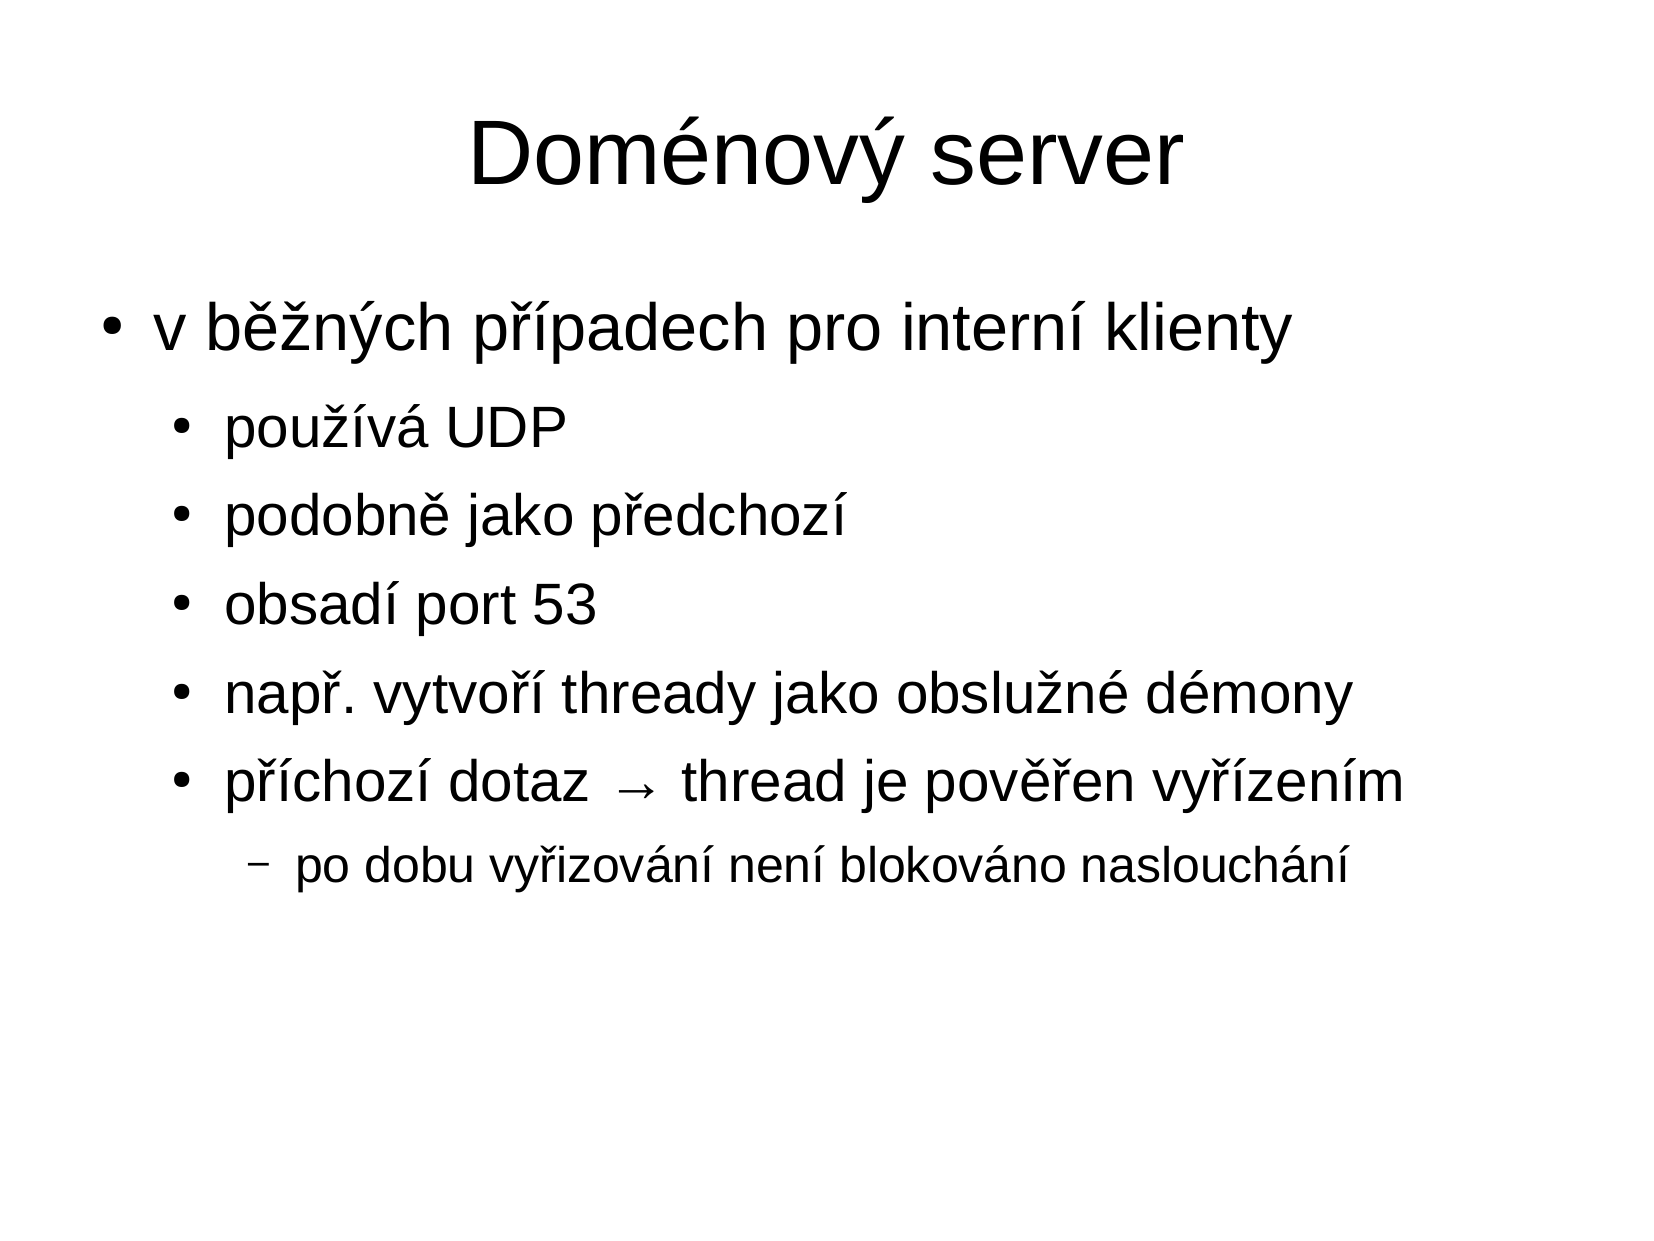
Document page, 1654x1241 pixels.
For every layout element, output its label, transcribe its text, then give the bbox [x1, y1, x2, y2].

title Doménový server [82, 49, 1571, 257]
list v běžných případech pro interní klienty používá UDP podobně jako předchozí obsadí port 53 např. vytvoří thready jako obslužné démony příchozí dotaz → thread je pověřen vyřízením po dobu vyřizování není blokováno naslouchání [82, 290, 1571, 1109]
